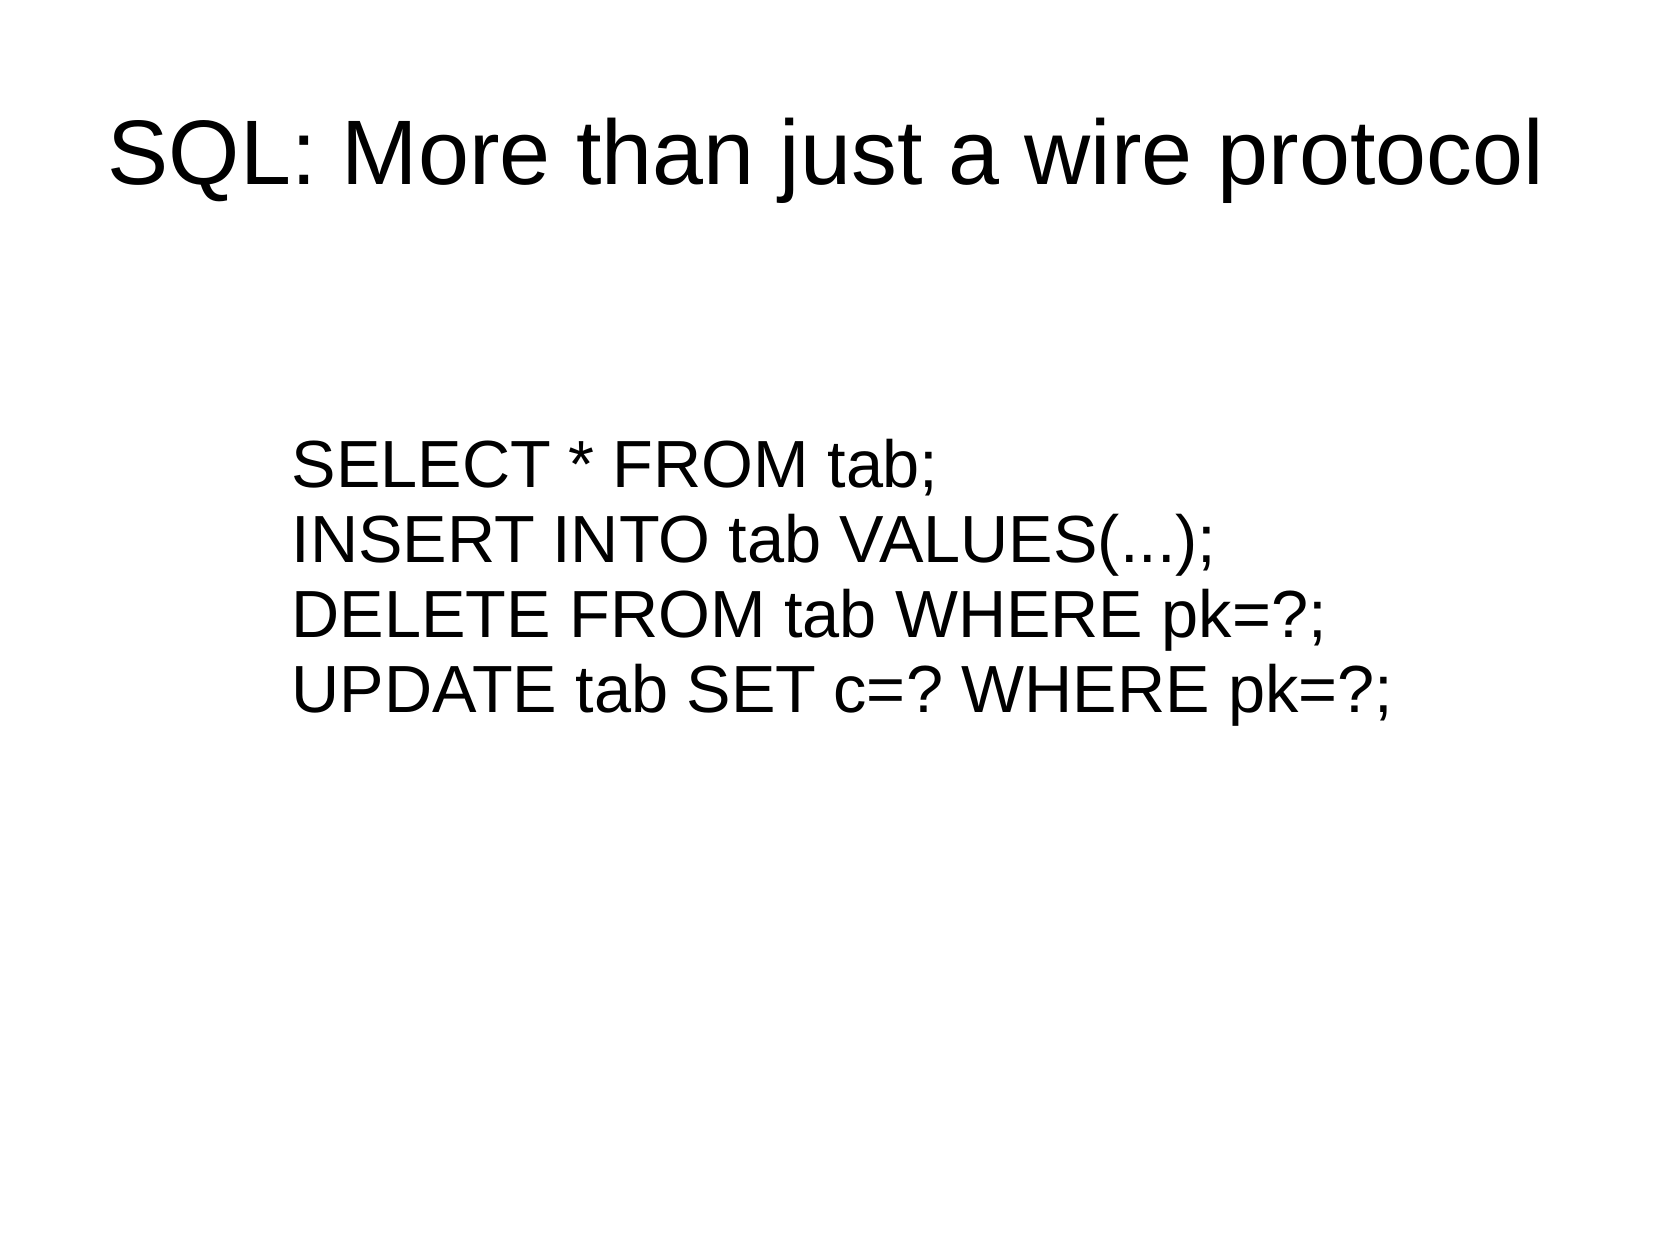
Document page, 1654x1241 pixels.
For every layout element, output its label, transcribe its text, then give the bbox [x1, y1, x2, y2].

title SQL: More than just a wire protocol [82, 49, 1571, 257]
text_box SELECT * FROM tab; INSERT INTO tab VALUES(...); DELETE FROM tab WHERE pk=?; UPDATE tab SET c=? WHERE pk=?; [276, 420, 1411, 734]
